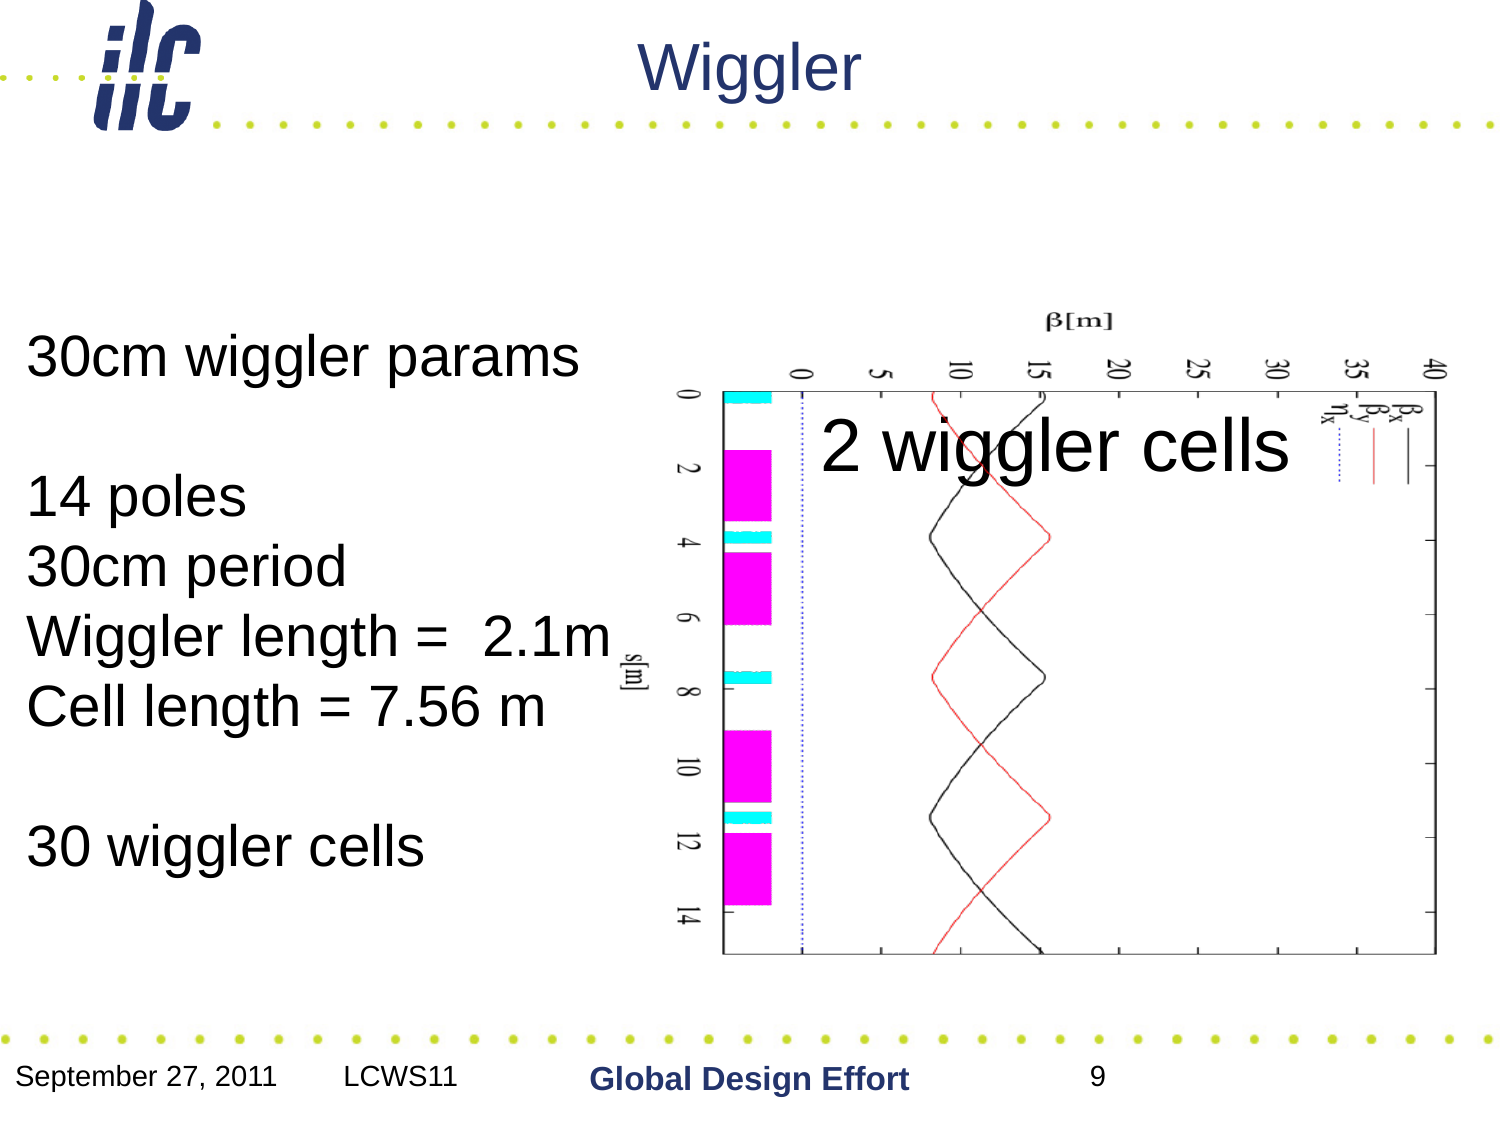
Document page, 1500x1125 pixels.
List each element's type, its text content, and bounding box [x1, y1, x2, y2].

text_box 9 [1074, 1050, 1500, 1125]
text_box September 27, 2011 LCWS11 [0, 1050, 512, 1125]
text_box 30cm wiggler params 14 poles 30cm period Wiggler length = 2.1m Cell length = 7.56 m 30 wiggler cells [11, 310, 650, 983]
picture [598, 305, 1499, 963]
text_box Global Design Effort [512, 1050, 988, 1125]
title Wiggler [75, 0, 1426, 128]
